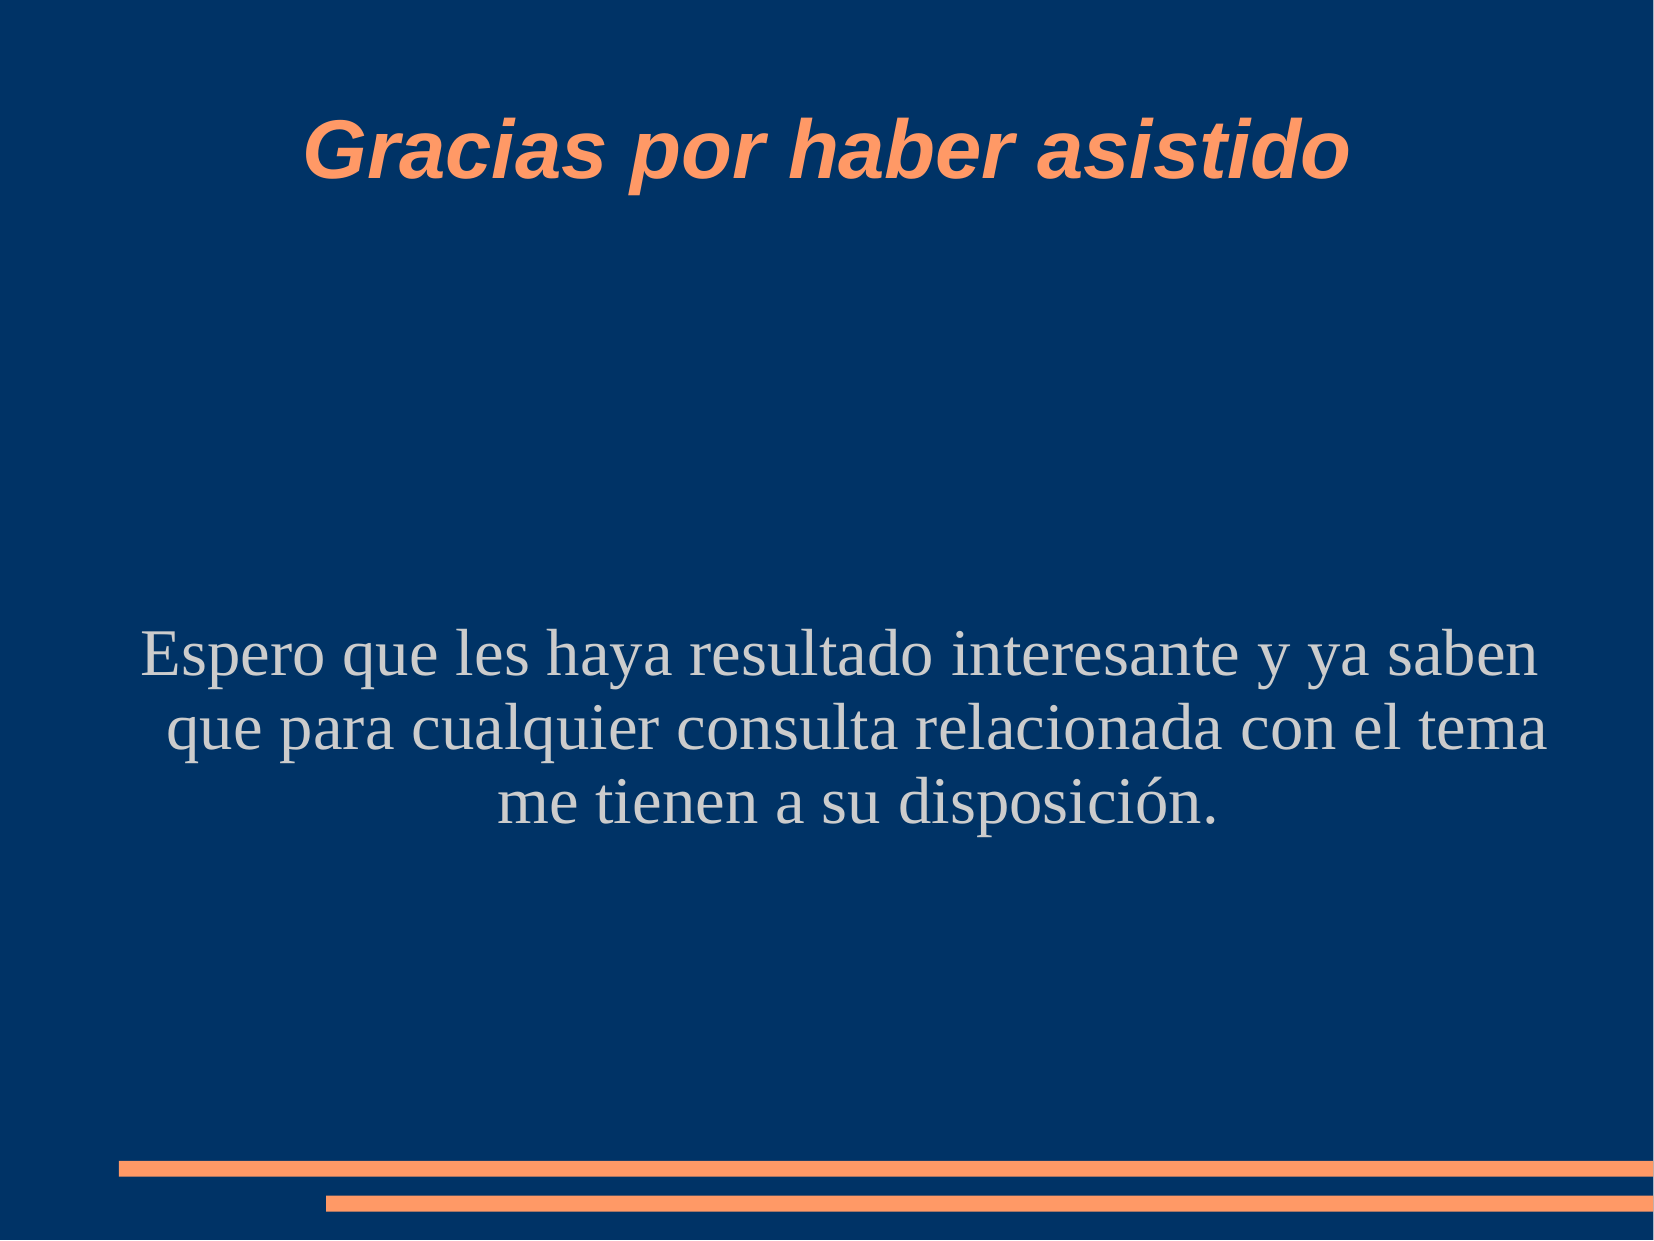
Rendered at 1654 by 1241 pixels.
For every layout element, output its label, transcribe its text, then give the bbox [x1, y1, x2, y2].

title Gracias por haber asistido [121, 46, 1534, 254]
subtitle Espero que les haya resultado interesante y ya saben que para cualquier consulta relacionada con el tema me tienen a su disposición. [121, 329, 1561, 1125]
